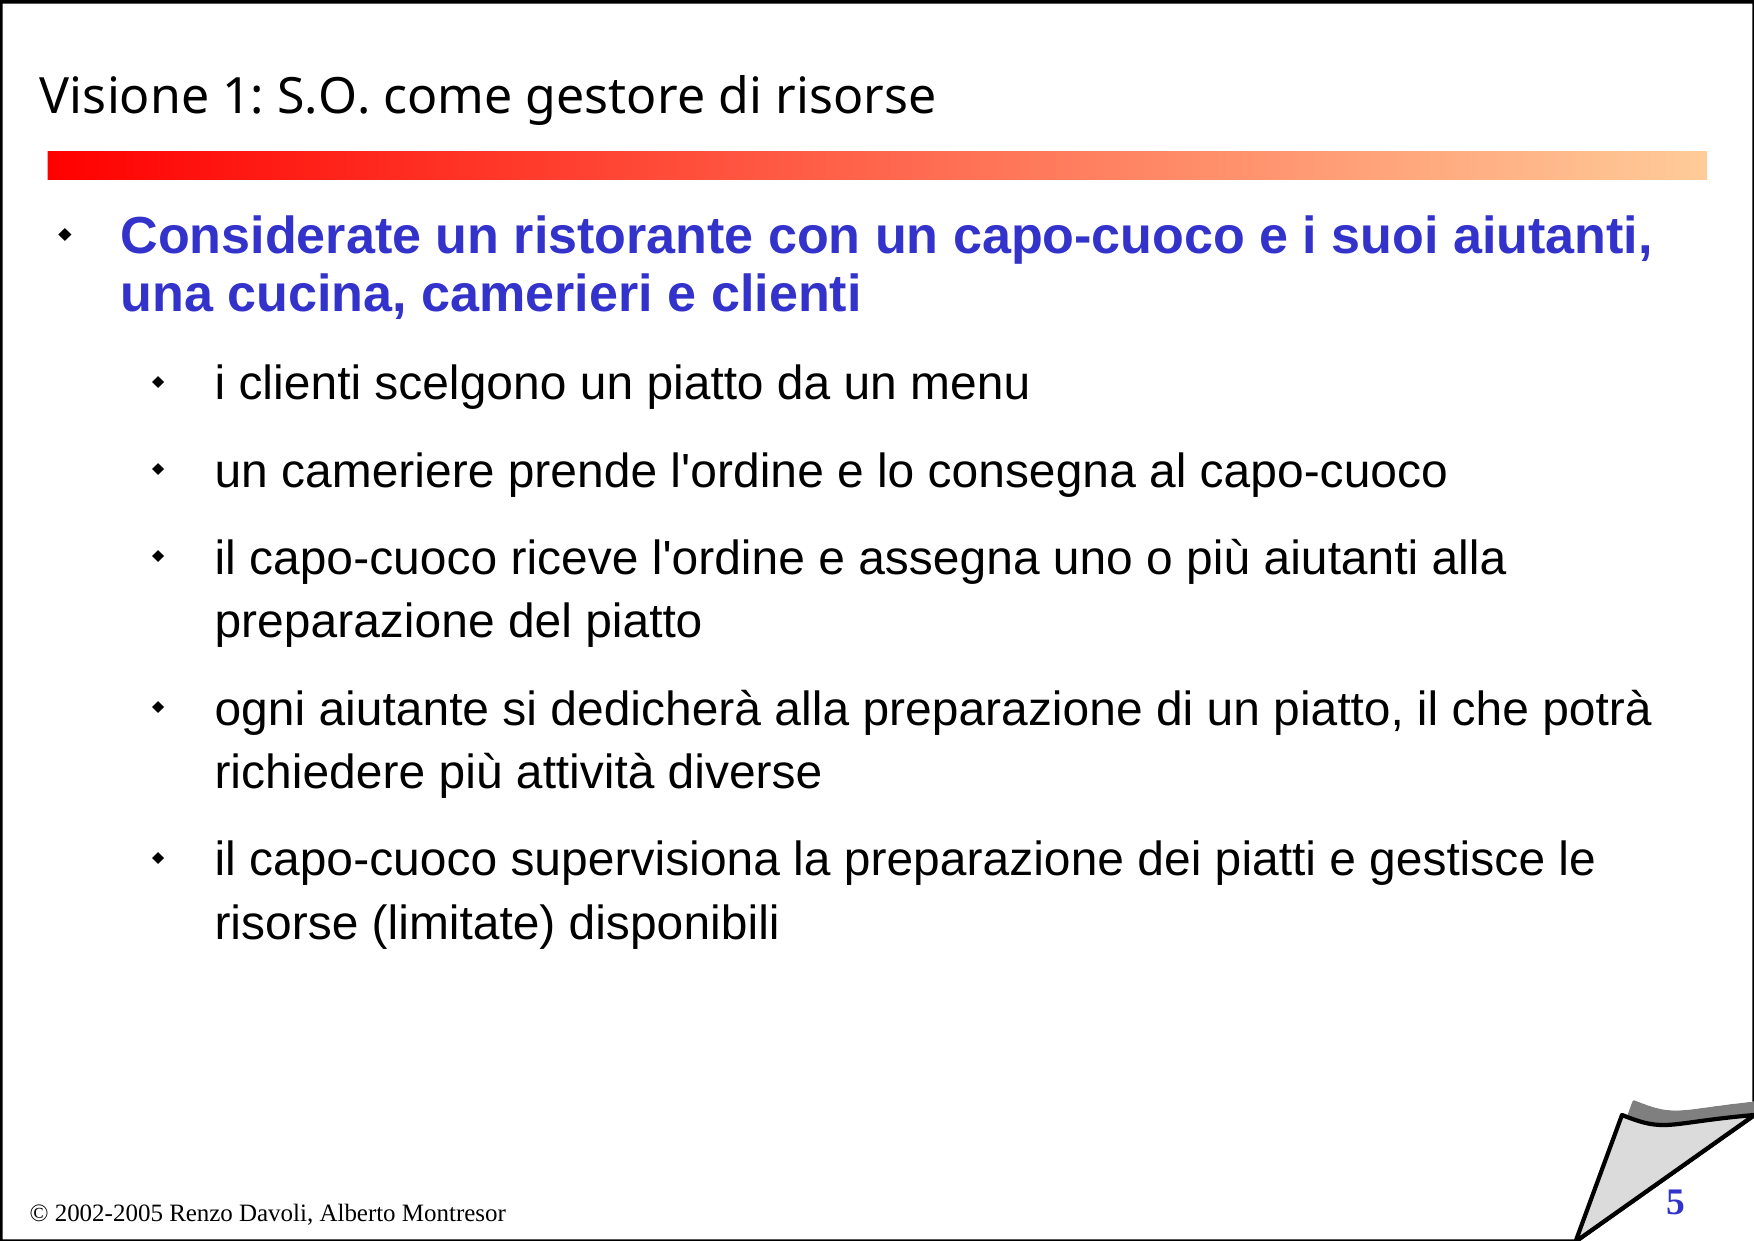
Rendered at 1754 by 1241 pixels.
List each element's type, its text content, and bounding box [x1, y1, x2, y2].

list Considerate un ristorante con un capo-cuoco e i suoi aiutanti, una cucina, camerieri e clienti i clienti scelgono un piatto da un menu un cameriere prende l'ordine e lo consegna al capo-cuoco il capo-cuoco riceve l'ordine e assegna uno o più aiutanti alla preparazione del piatto ogni aiutante si dedicherà alla preparazione di un piatto, il che potrà richiedere più attività diverse il capo-cuoco supervisiona la preparazione dei piatti e gestisce le risorse (limitate) disponibili [58, 206, 1696, 950]
title Visione 1: S.O. come gestore di risorse [40, 49, 1713, 144]
